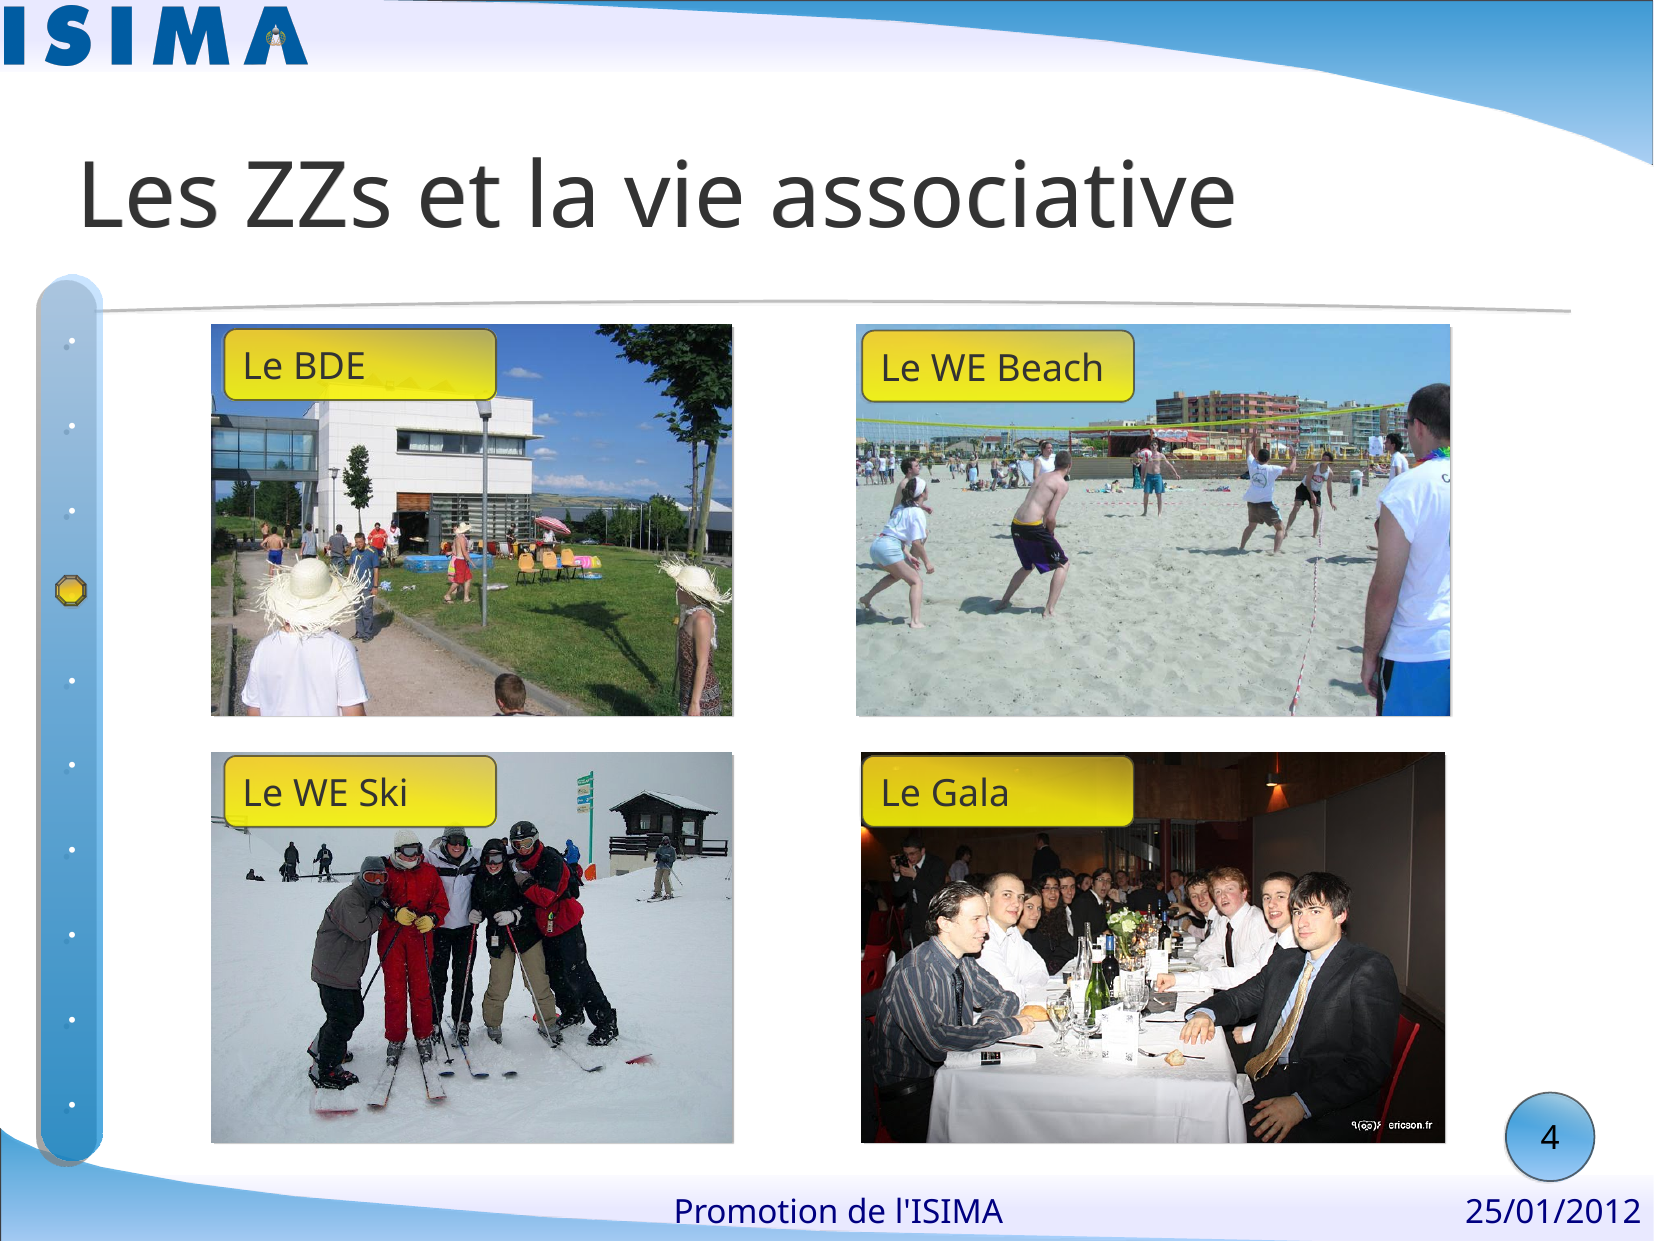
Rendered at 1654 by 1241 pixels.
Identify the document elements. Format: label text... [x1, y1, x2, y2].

text_box [56, 576, 86, 606]
title Les ZZs et la vie associative [76, 88, 1565, 296]
picture [211, 752, 732, 1143]
picture [4, 5, 308, 66]
picture [856, 324, 1450, 716]
picture [211, 324, 732, 716]
picture [861, 752, 1445, 1143]
